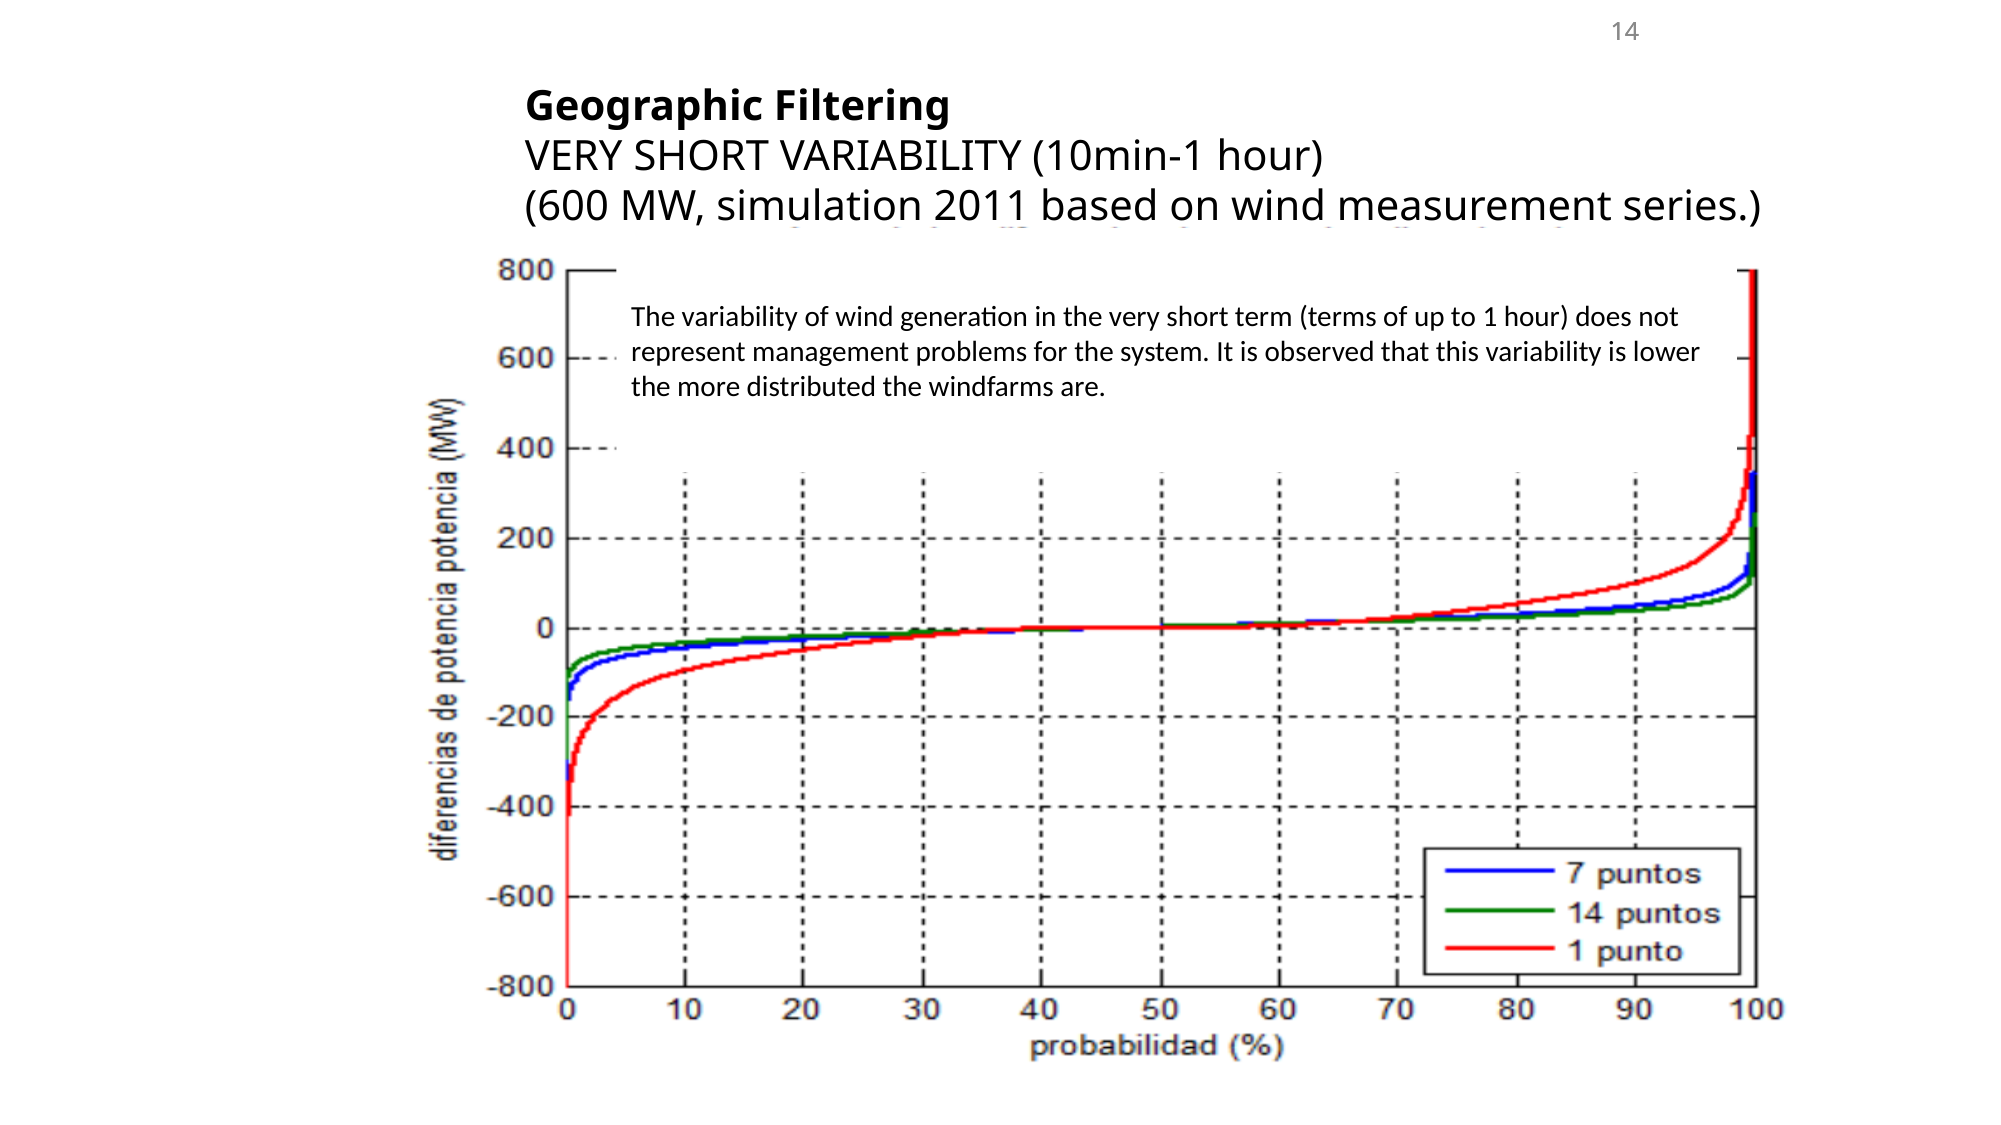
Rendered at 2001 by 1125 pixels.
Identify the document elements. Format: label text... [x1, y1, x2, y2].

title The variability of wind generation in the very short term (terms of up to 1 hour) does not represent management problems for the system. It is observed that this variability is lower the more distributed the windfarms are. [616, 227, 1737, 473]
text_box Geographic Filtering VERY SHORT VARIABILITY (10min-1 hour) (600 MW, simulation 2011 based on wind measurement series.) [509, 70, 1903, 195]
picture [378, 219, 1845, 1075]
text_box <número> [1254, 0, 1655, 66]
